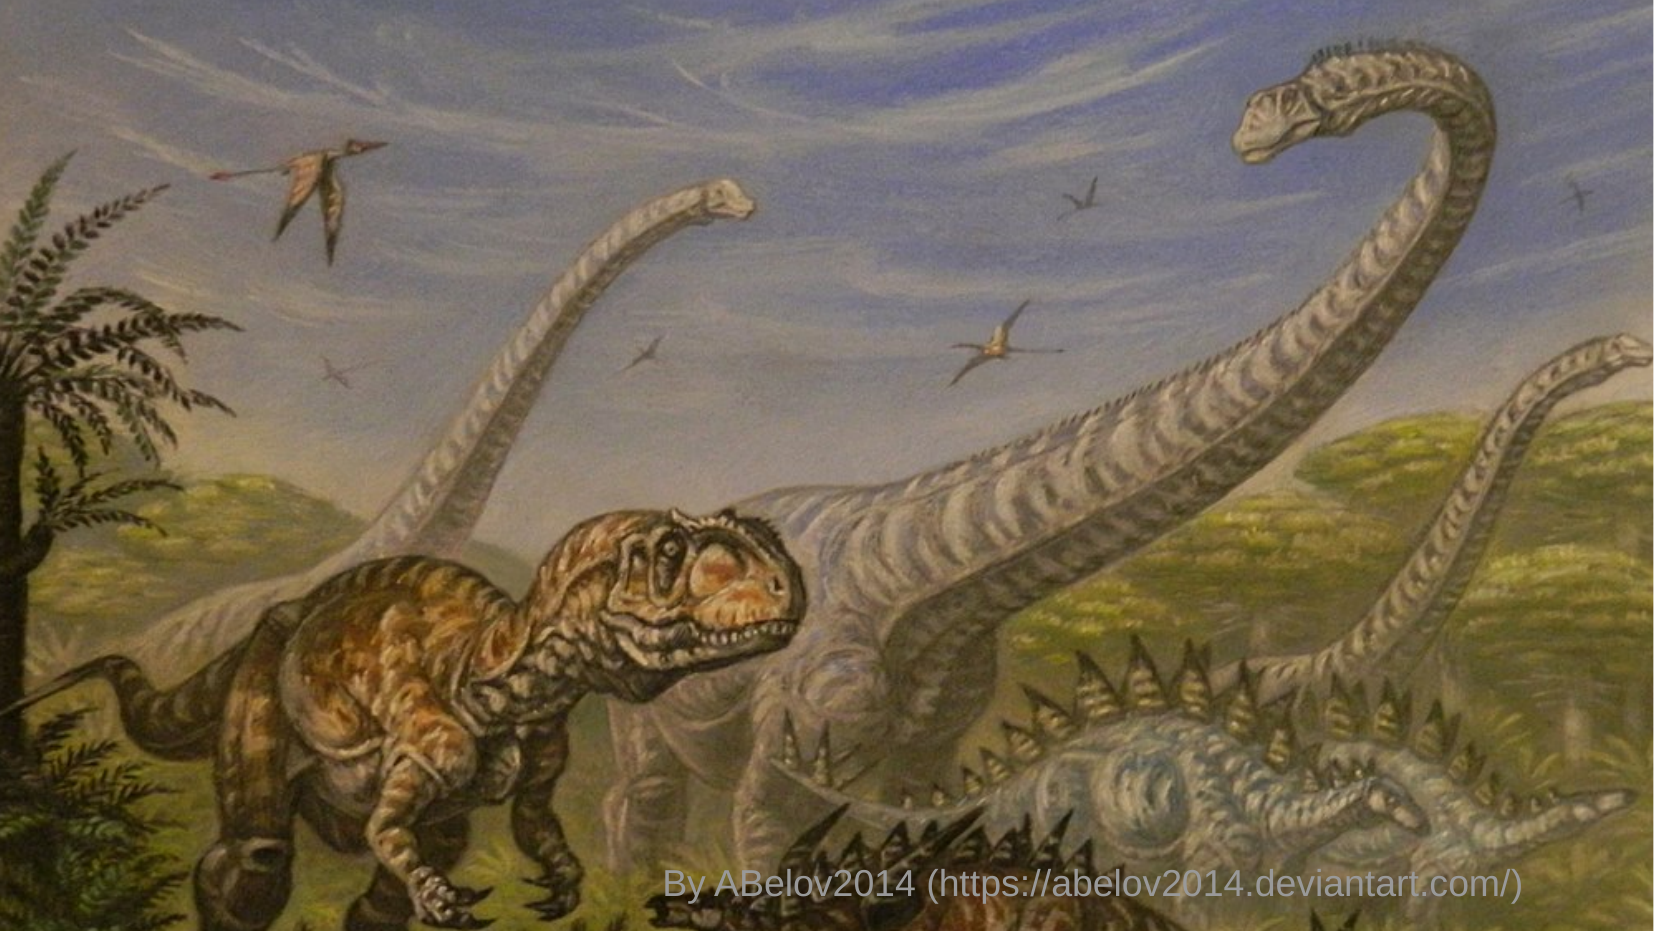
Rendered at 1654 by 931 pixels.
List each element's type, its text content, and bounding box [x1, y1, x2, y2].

text_box By ABelov2014 (https://abelov2014.deviantart.com/) [647, 855, 1654, 931]
picture [0, 0, 1654, 931]
